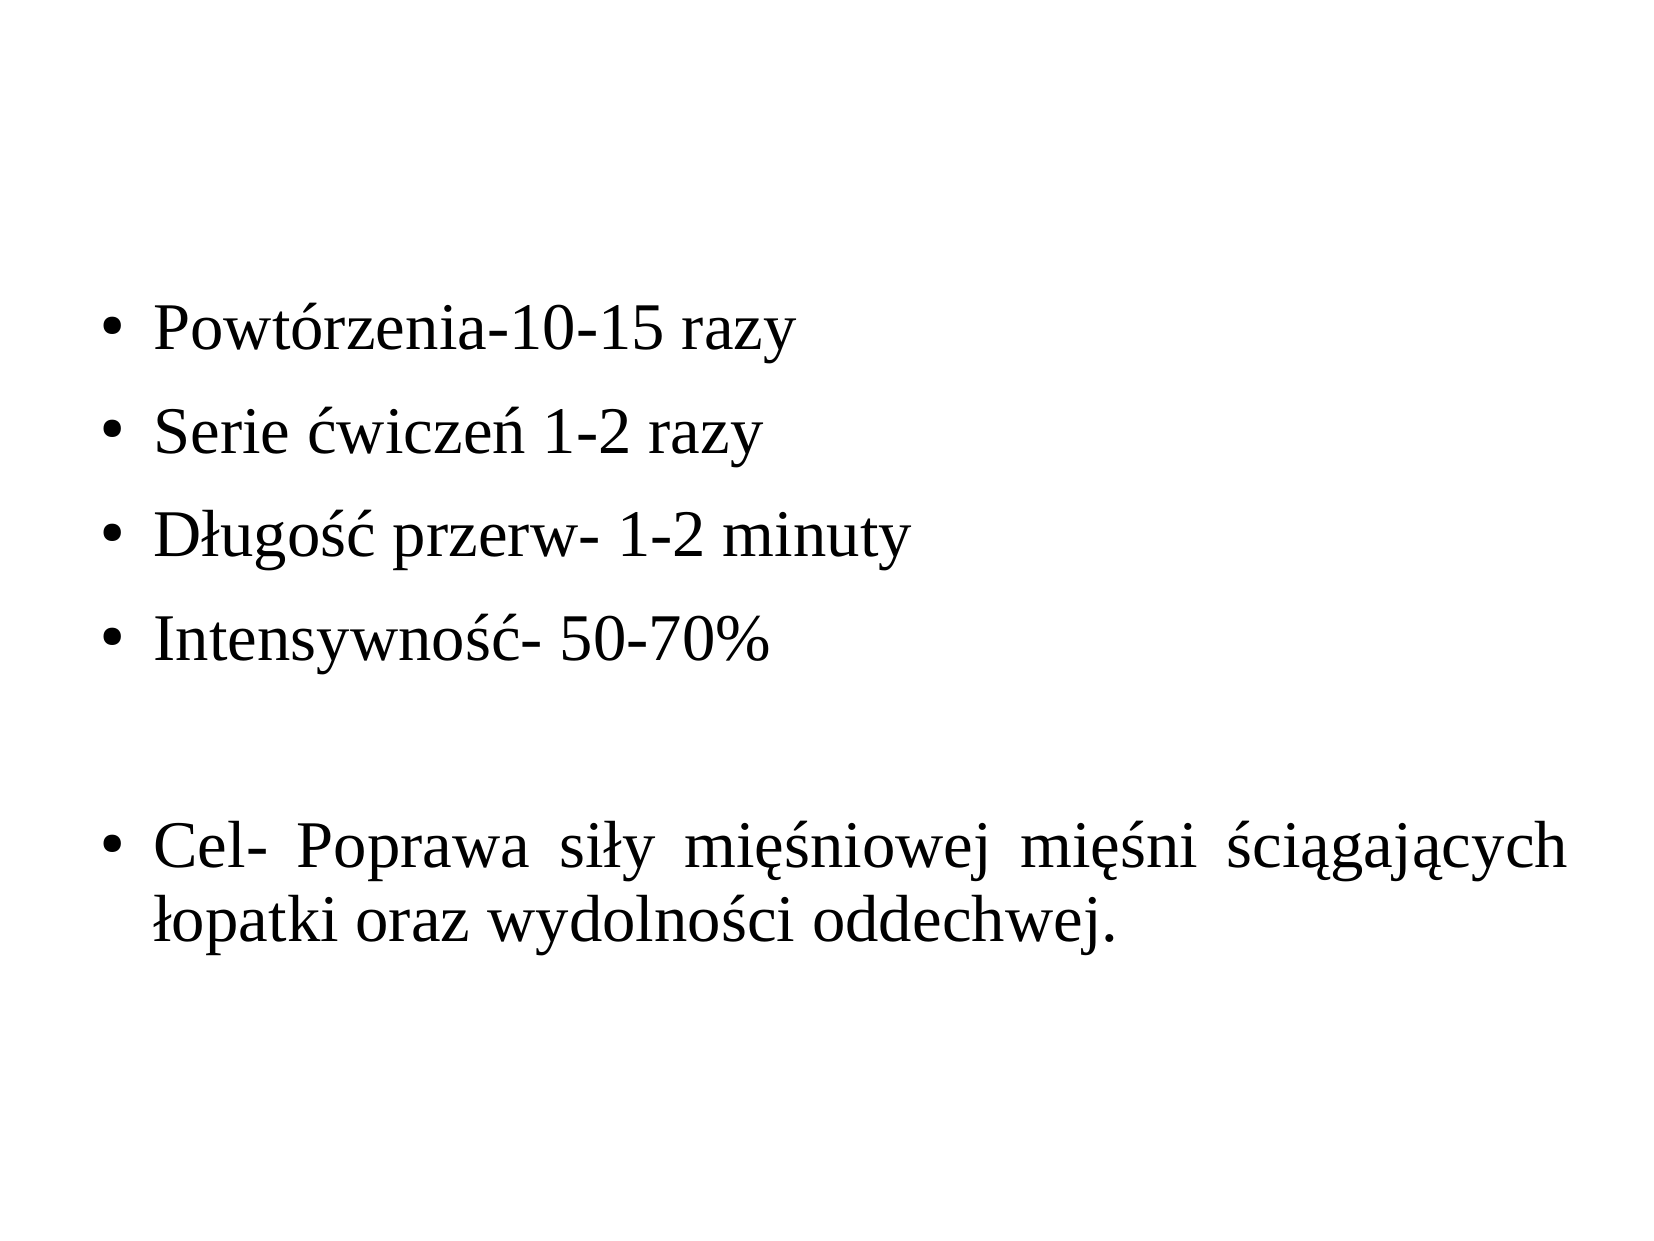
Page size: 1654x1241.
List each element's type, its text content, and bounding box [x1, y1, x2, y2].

list Powtórzenia-10-15 razy Serie ćwiczeń 1-2 razy Długość przerw- 1-2 minuty Intensywność- 50-70% Cel- Poprawa siły mięśniowej mięśni ściągających łopatki oraz wydolności oddechwej. [82, 290, 1571, 1109]
